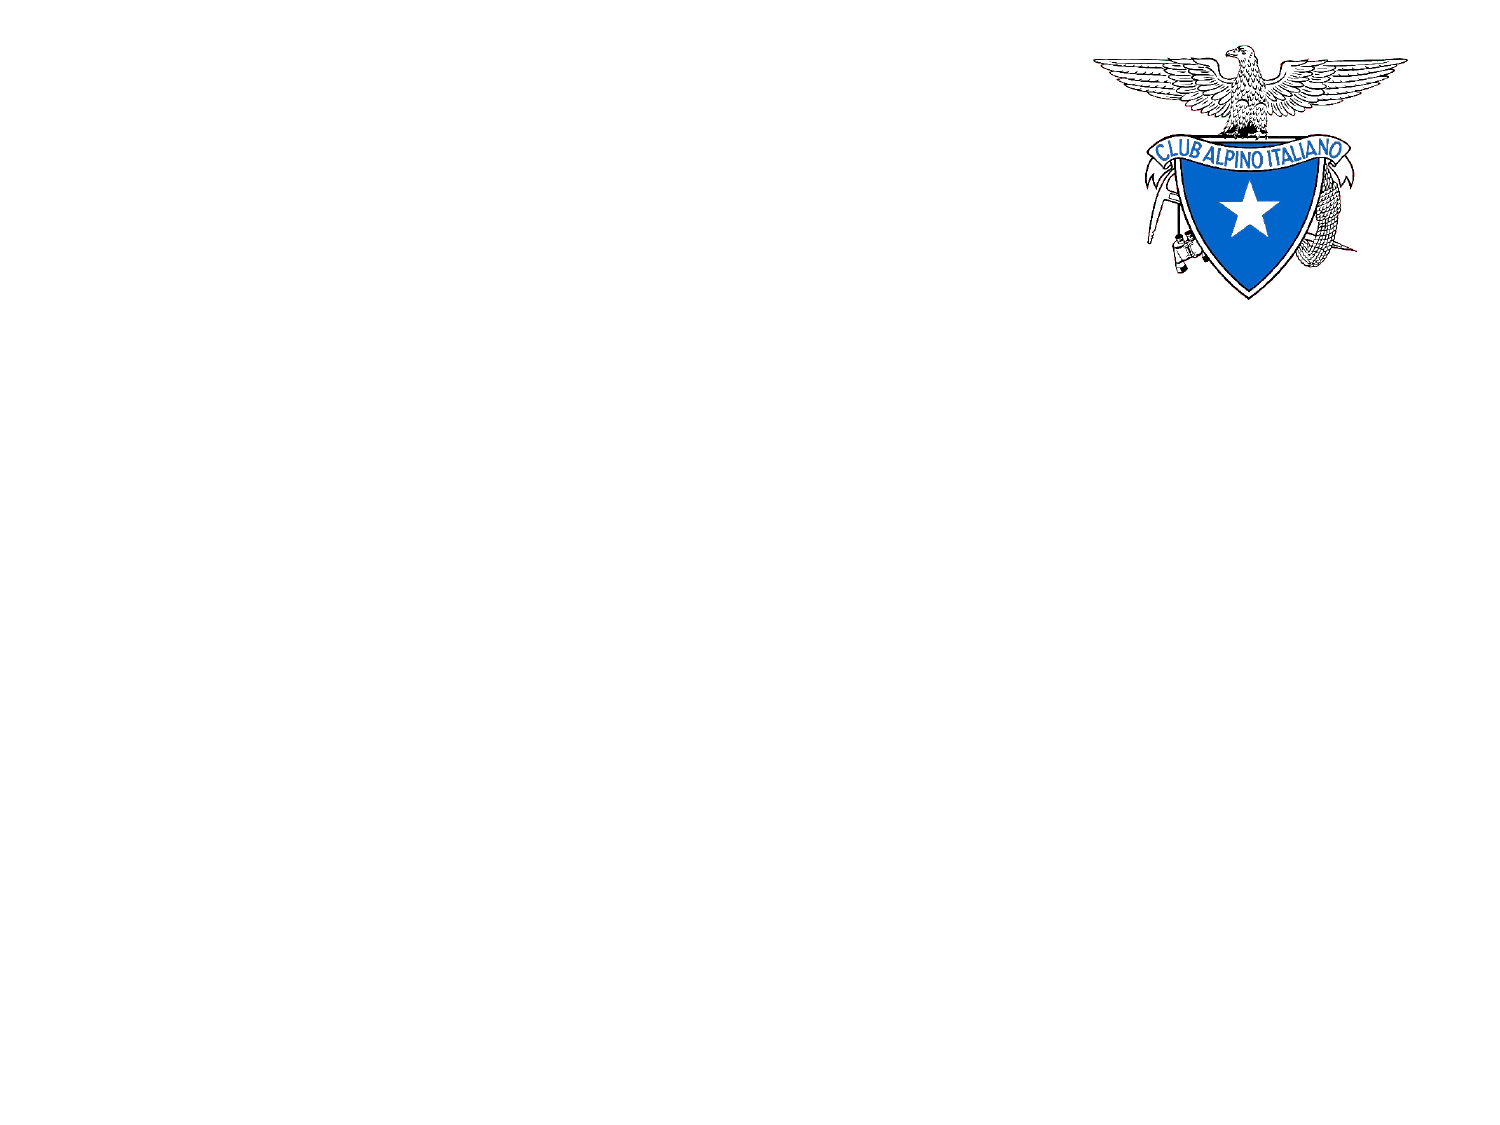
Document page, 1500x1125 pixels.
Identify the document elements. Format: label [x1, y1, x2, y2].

picture [1080, 31, 1424, 329]
